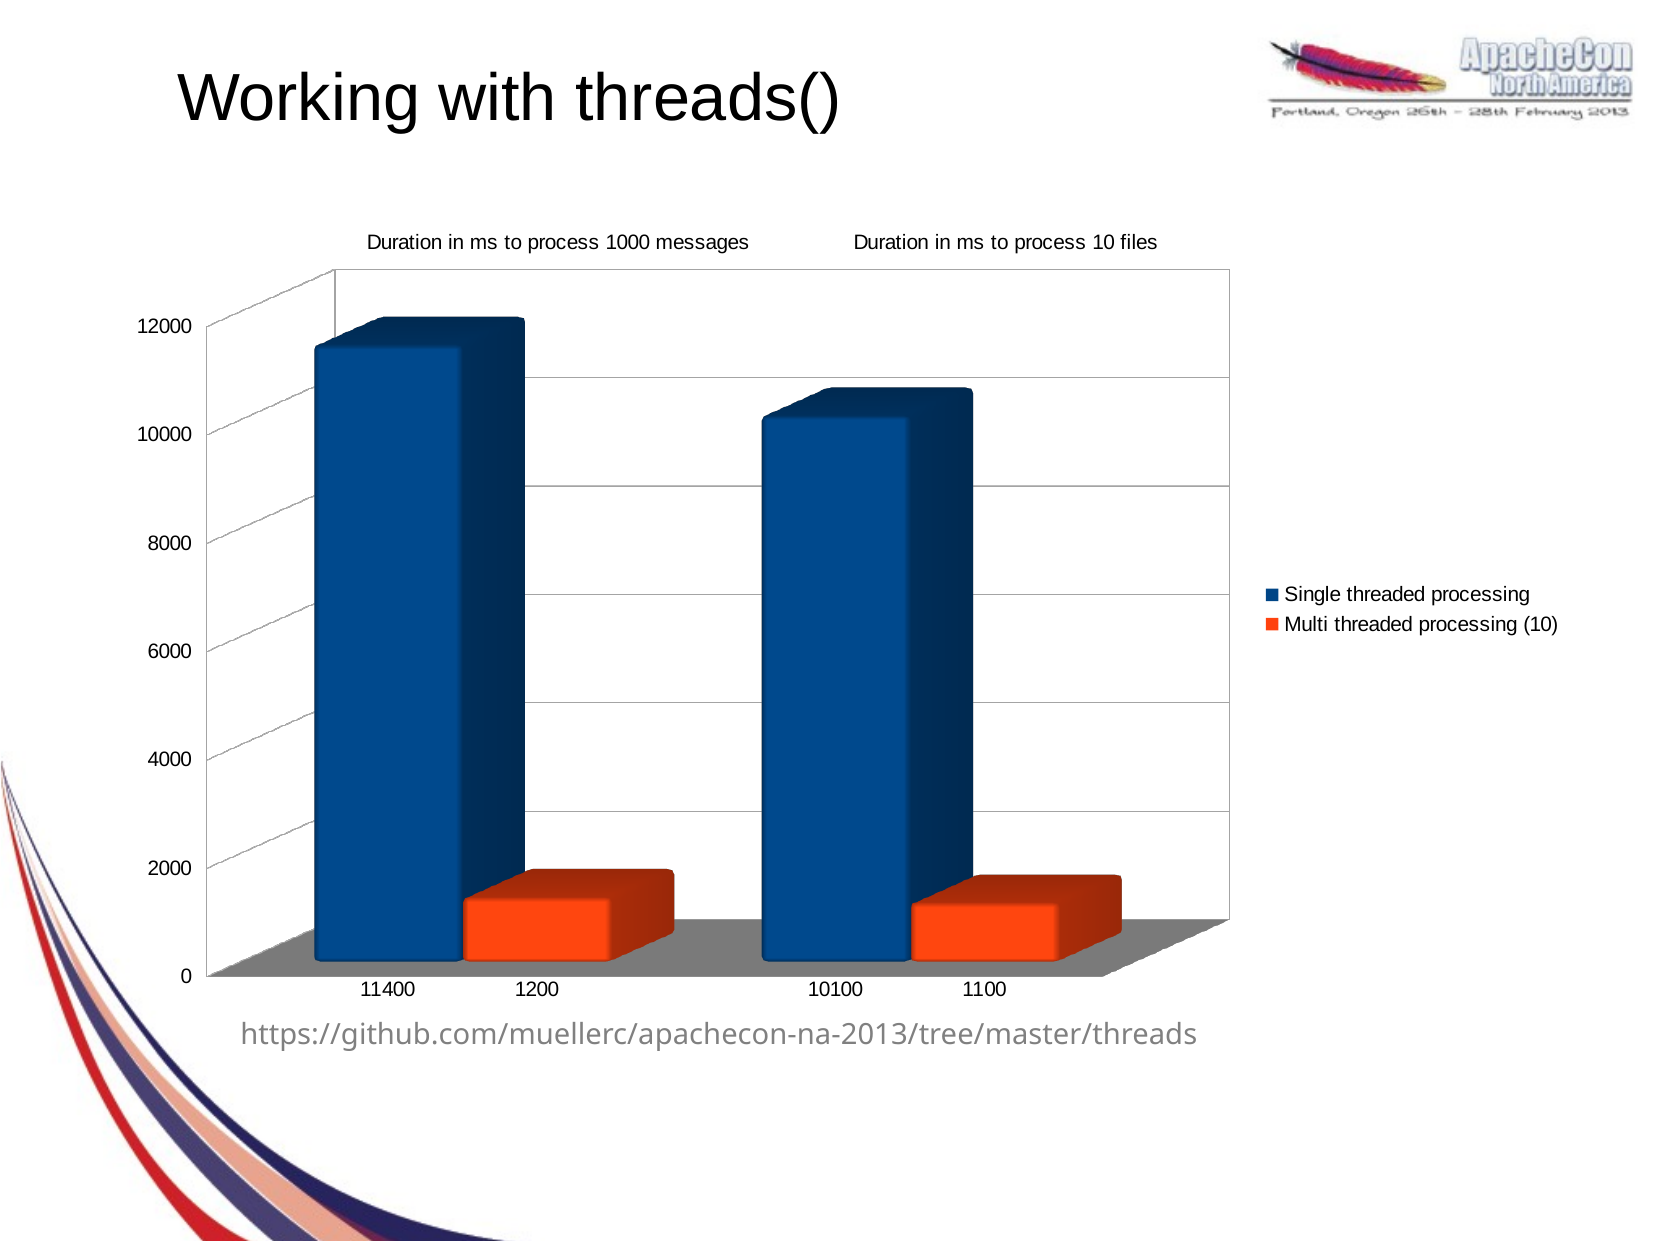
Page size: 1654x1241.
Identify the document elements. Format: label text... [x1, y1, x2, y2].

text_box https://github.com/muellerc/apachecon-na-2013/tree/master/threads [225, 1006, 1637, 1064]
chart [107, 213, 1578, 1007]
picture [0, 0, 1654, 1241]
title Working with threads() [177, 41, 1536, 154]
